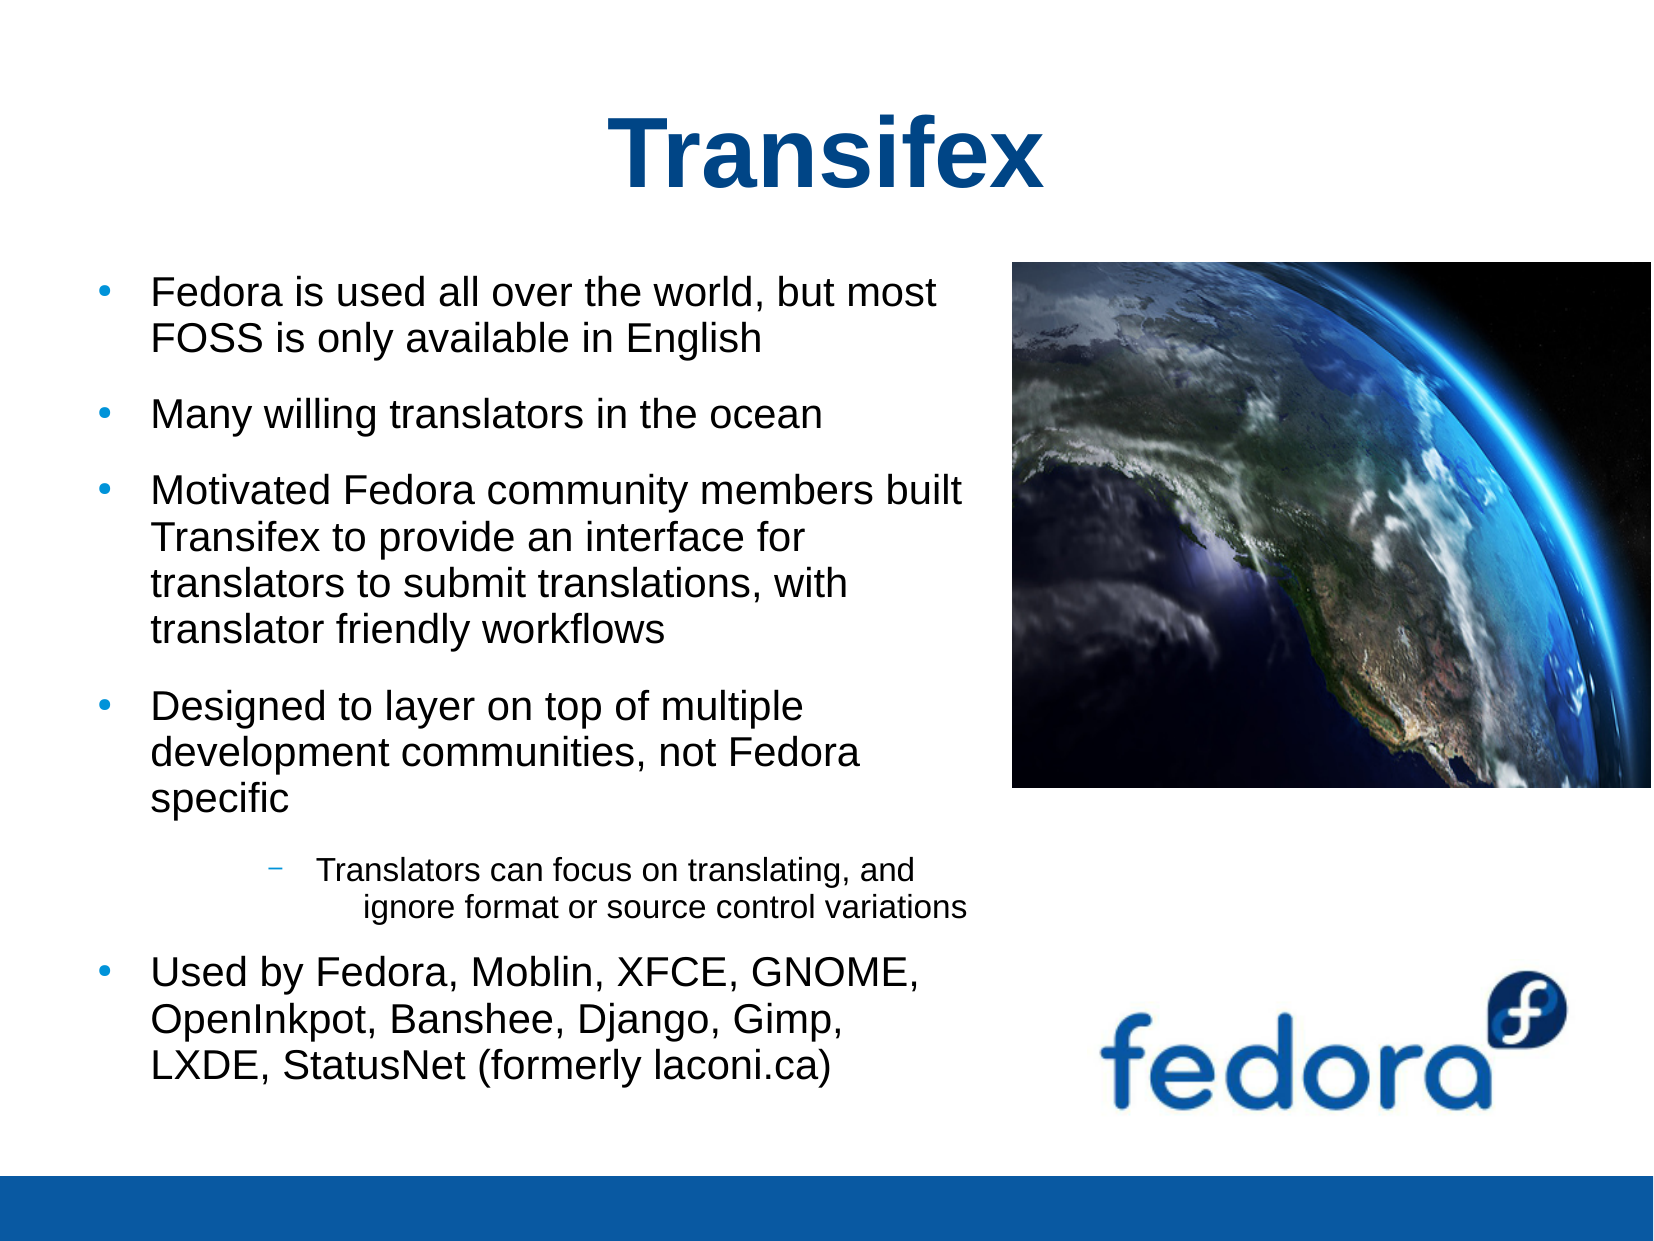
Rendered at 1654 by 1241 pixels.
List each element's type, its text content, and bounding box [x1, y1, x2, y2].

list Fedora is used all over the world, but most FOSS is only available in English Many willing translators in the ocean Motivated Fedora community members built Transifex to provide an interface for translators to submit translations, with translator friendly workflows Designed to layer on top of multiple development communities, not Fedora specific Translators can focus on translating, and ignore format or source control variations Used by Fedora, Moblin, XFCE, GNOME, OpenInkpot, Banshee, Django, Gimp, LXDE, StatusNet (formerly laconi.ca) [79, 268, 972, 1165]
title Transifex [82, 49, 1571, 257]
picture [0, 0, 1654, 1241]
